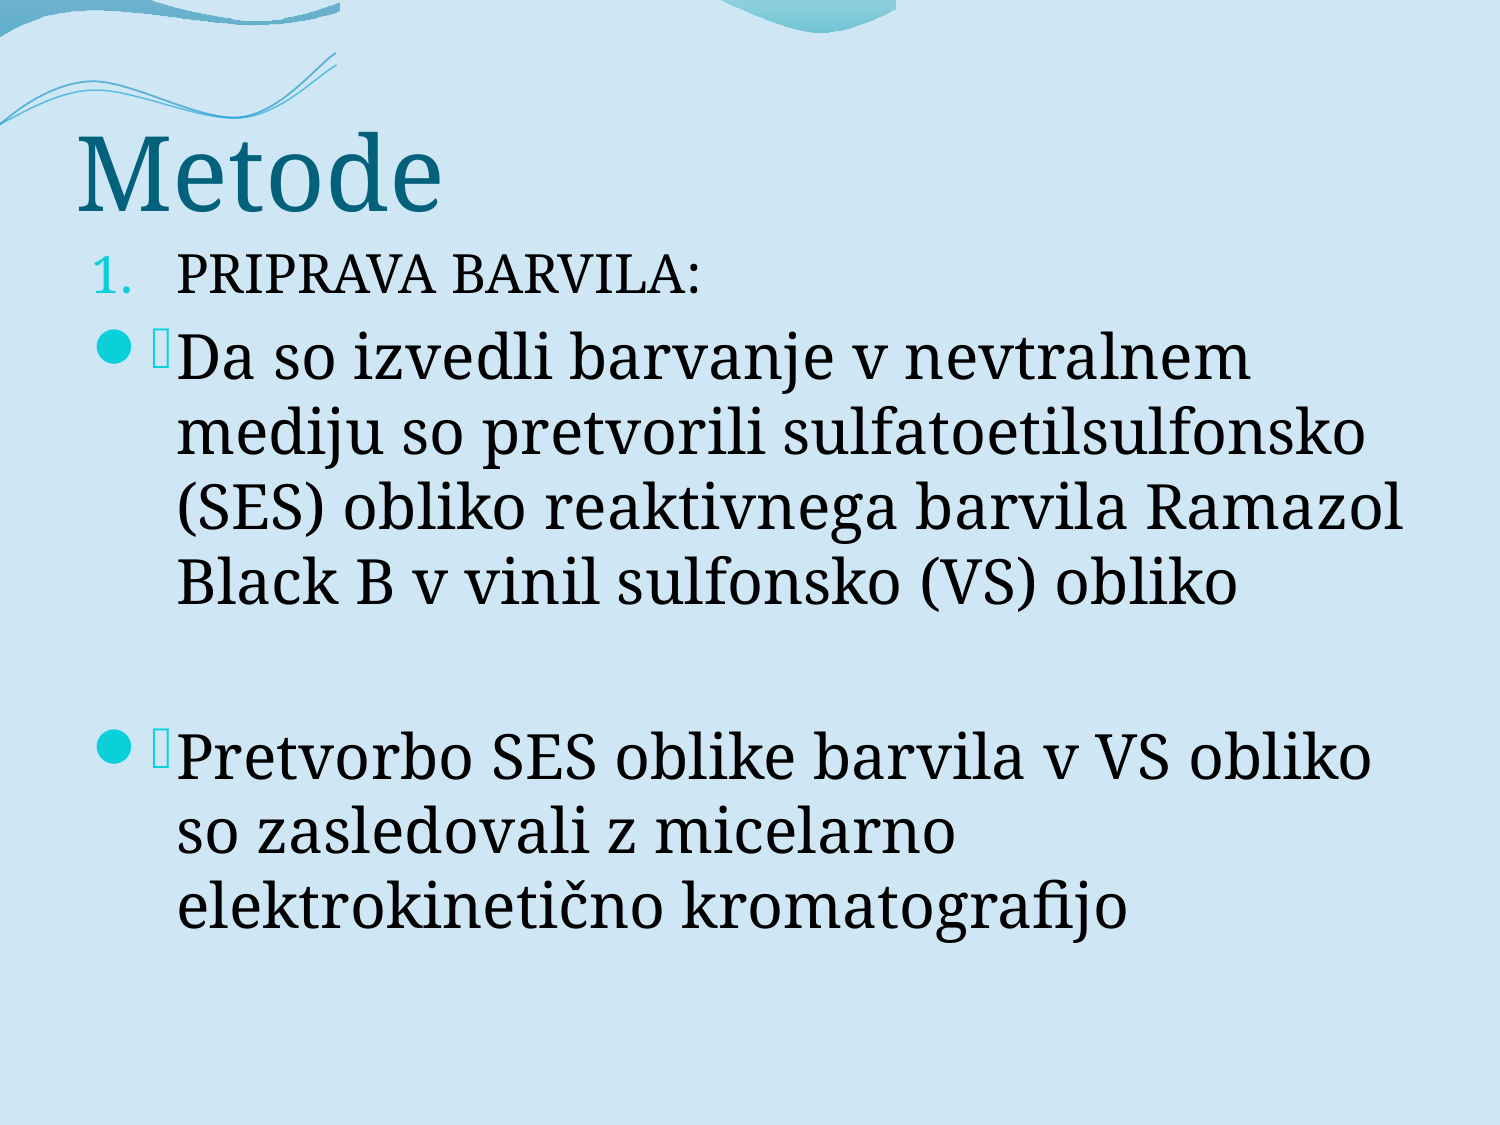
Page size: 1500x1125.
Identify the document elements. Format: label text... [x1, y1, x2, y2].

title Metode [75, 44, 1425, 232]
list PRIPRAVA BARVILA: Da so izvedli barvanje v nevtralnem mediju so pretvorili sulfatoetilsulfonsko (SES) obliko reaktivnega barvila Ramazol Black B v vinil sulfonsko (VS) obliko Pretvorbo SES oblike barvila v VS obliko so zasledovali z micelarno elektrokinetično kromatografijo [76, 231, 1425, 1005]
